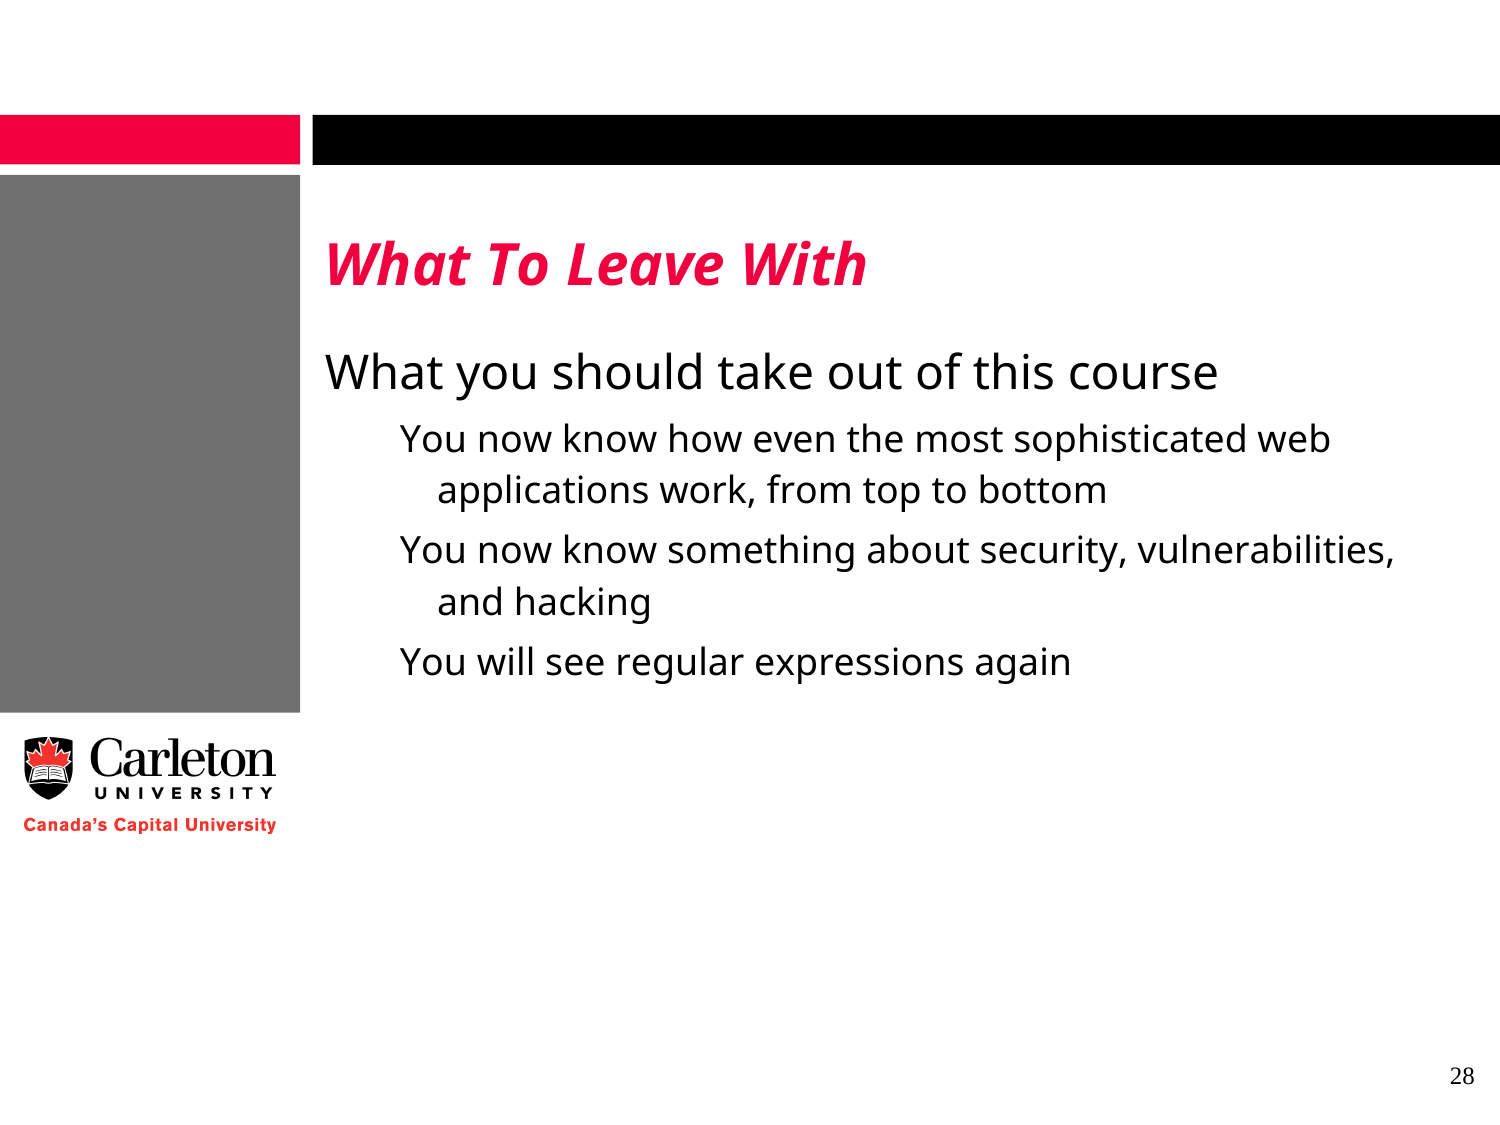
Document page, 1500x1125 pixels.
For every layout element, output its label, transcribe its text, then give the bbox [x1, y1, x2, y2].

picture [24, 737, 276, 834]
list What you should take out of this course You now know how even the most sophisticated web applications work, from top to bottom You now know something about security, vulnerabilities, and hacking You will see regular expressions again [324, 324, 1450, 1036]
title What To Leave With [324, 194, 1450, 324]
